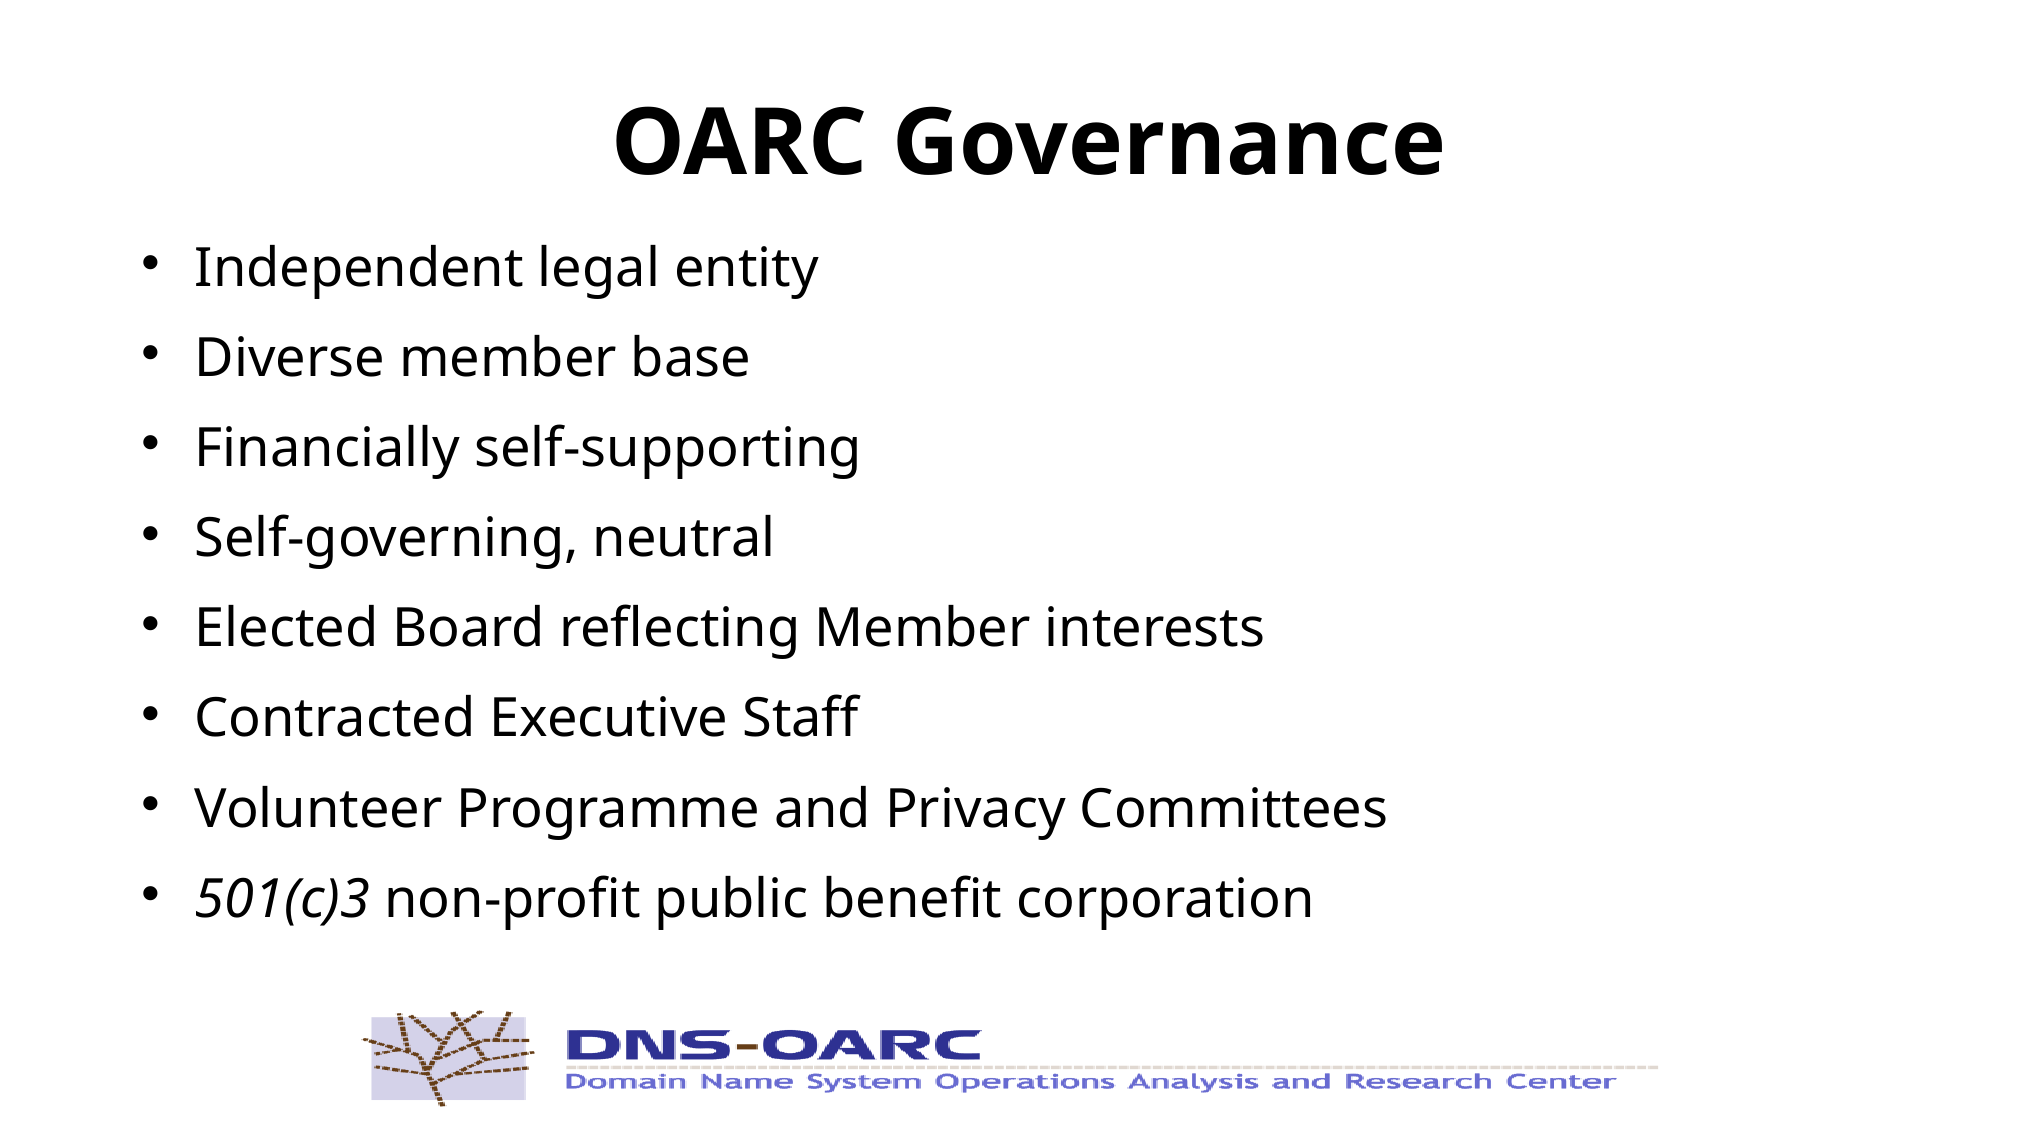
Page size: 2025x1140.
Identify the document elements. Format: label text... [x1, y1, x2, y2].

title OARC Governance [101, 36, 1924, 245]
picture [289, 1011, 1700, 1113]
list Independent legal entity Diverse member base Financially self-supporting Self-governing, neutral Elected Board reflecting Member interests Contracted Executive Staff Volunteer Programme and Privacy Committees 501(c)3 non-profit public benefit corporation [123, 233, 1898, 1011]
